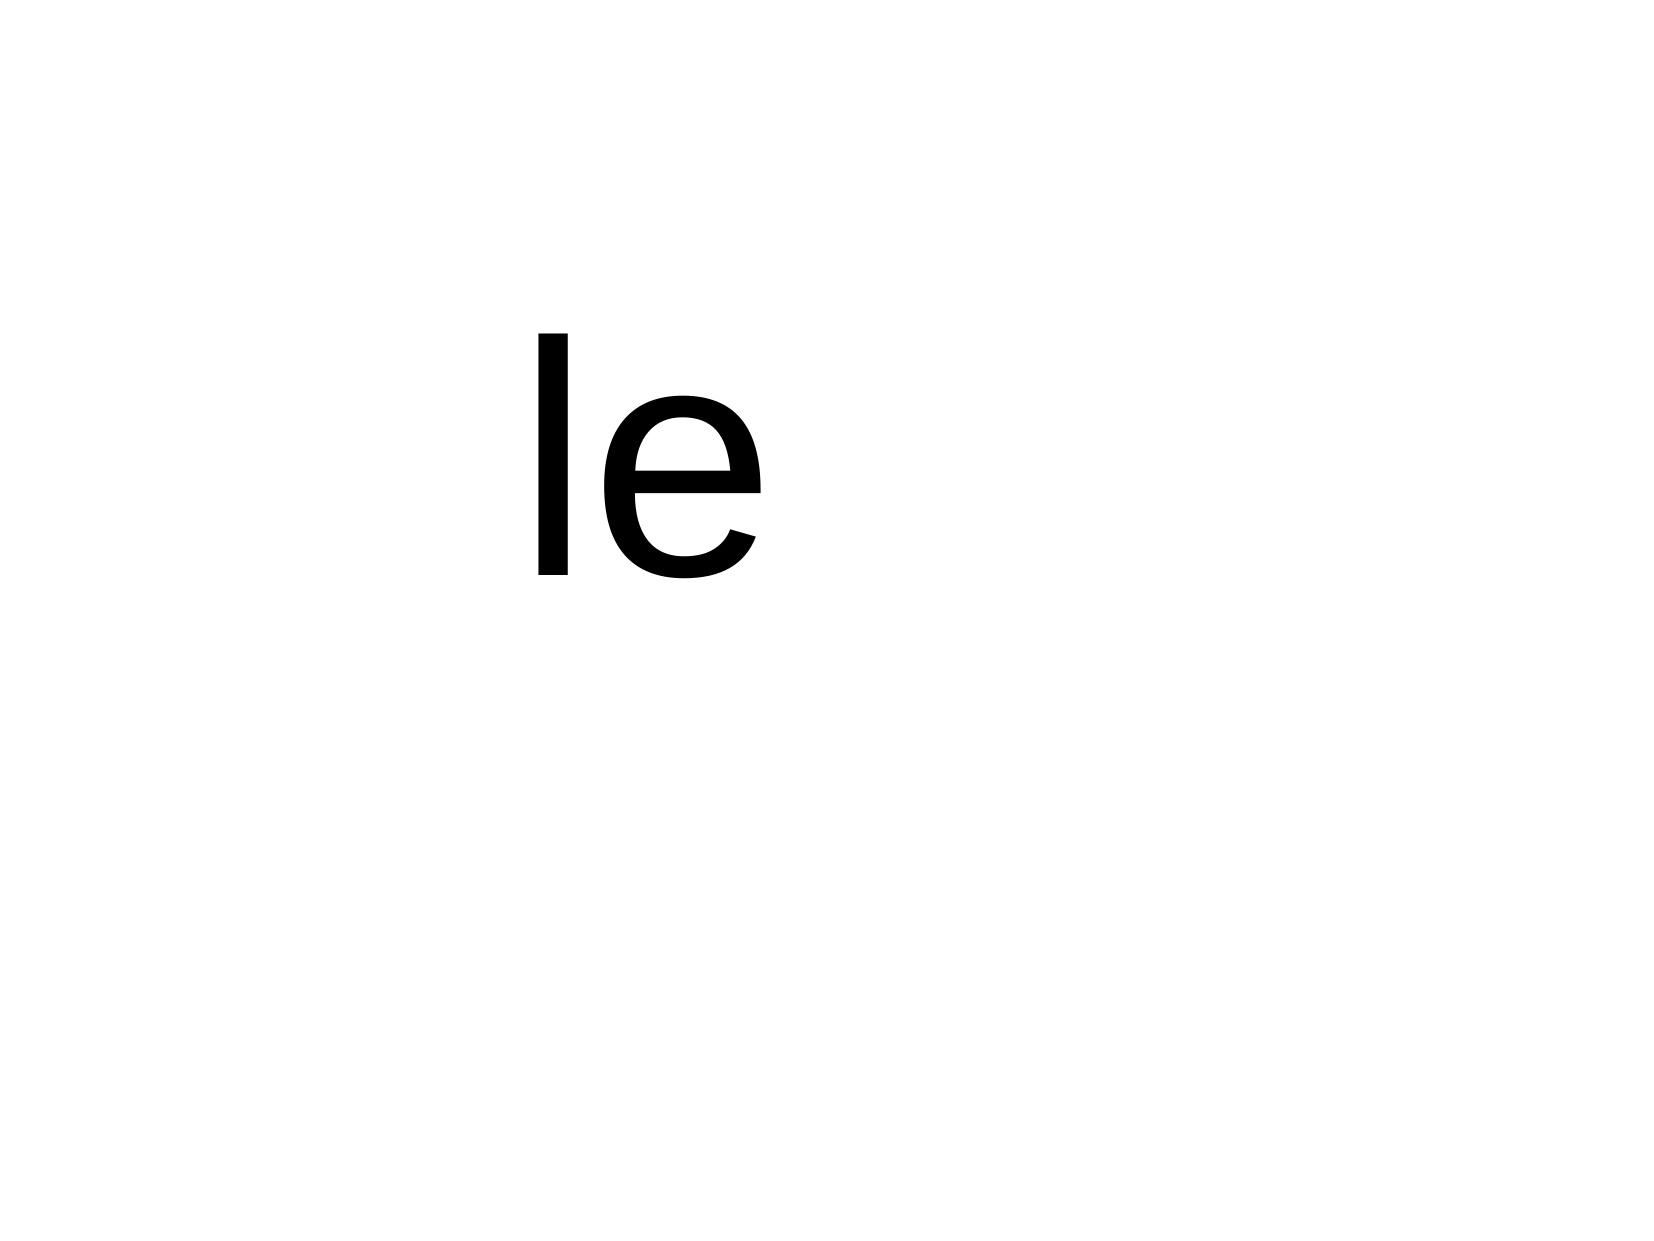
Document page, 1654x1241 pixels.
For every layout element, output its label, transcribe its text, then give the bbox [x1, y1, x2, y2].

text_box le [501, 265, 1447, 653]
